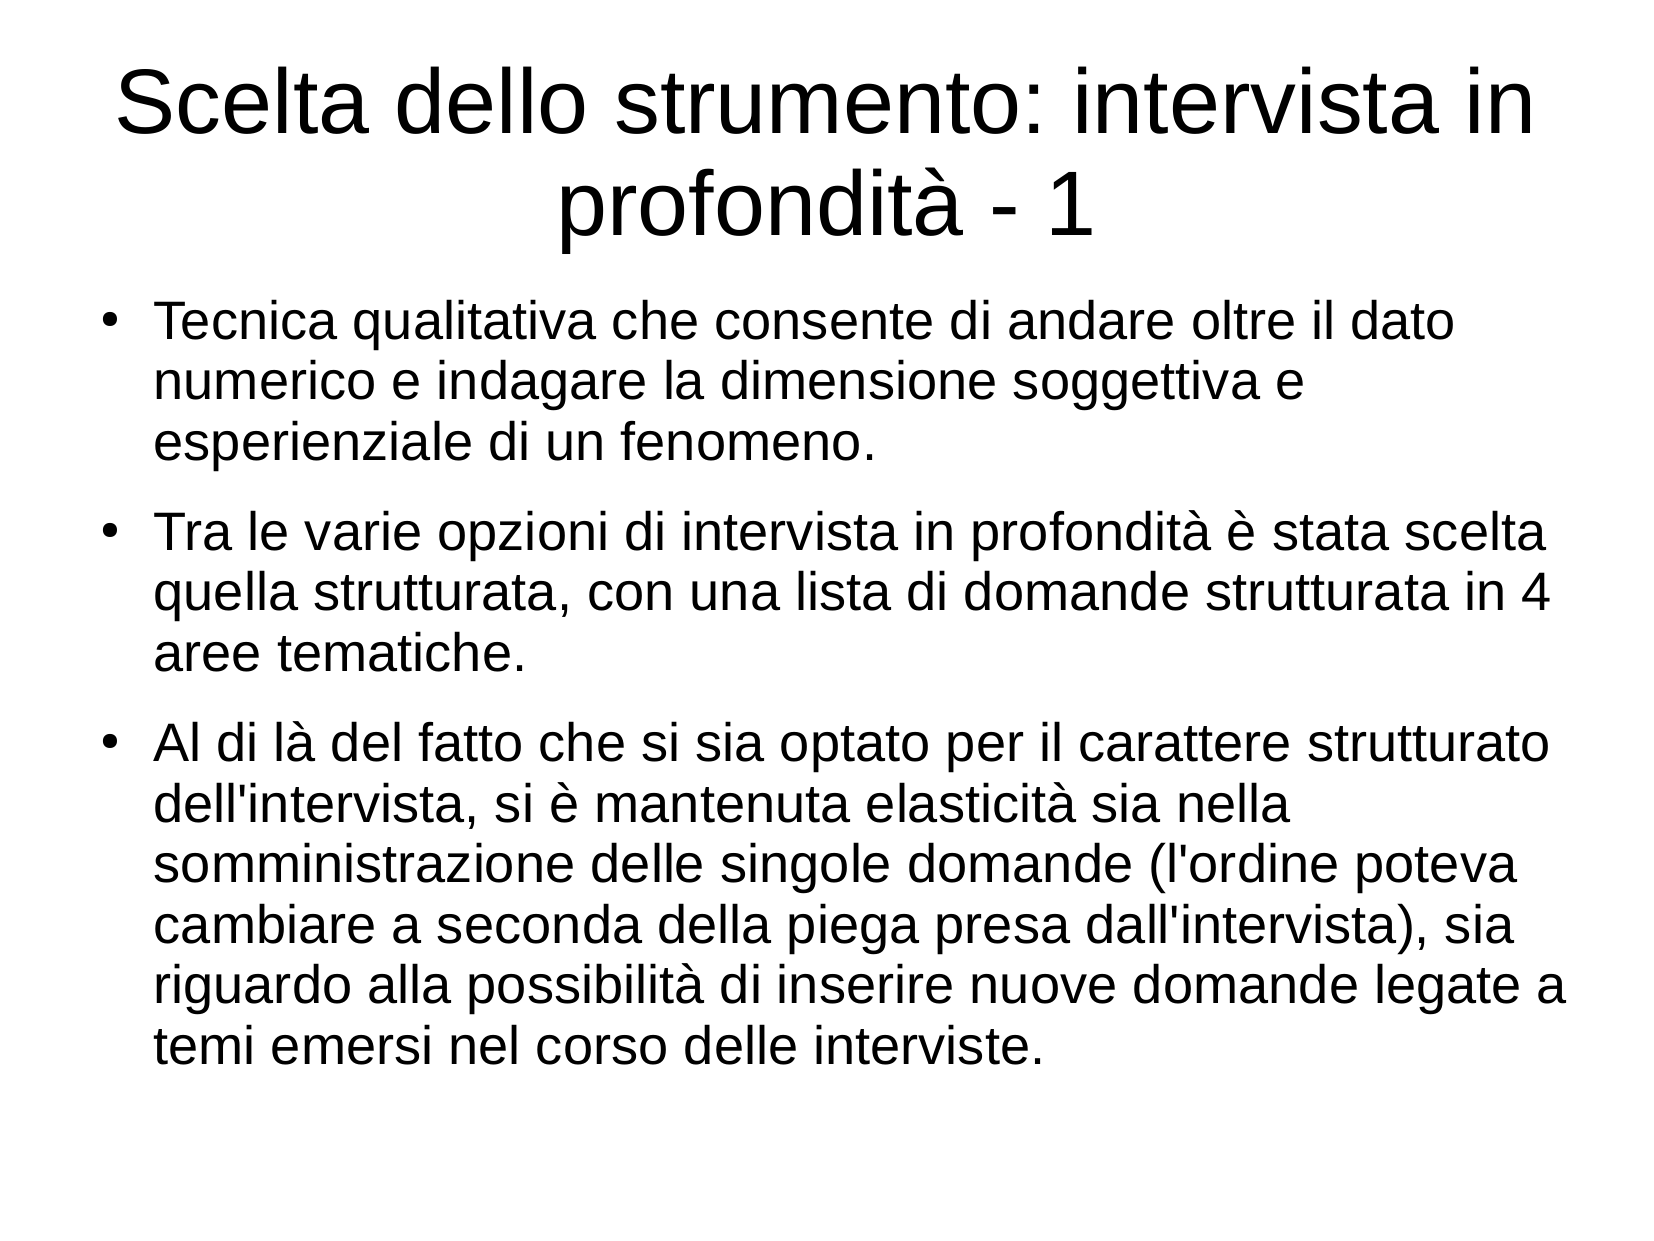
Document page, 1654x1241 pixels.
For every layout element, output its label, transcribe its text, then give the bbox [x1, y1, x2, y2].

title Scelta dello strumento: intervista in profondità - 1 [82, 49, 1571, 257]
list Tecnica qualitativa che consente di andare oltre il dato numerico e indagare la dimensione soggettiva e esperienziale di un fenomeno. Tra le varie opzioni di intervista in profondità è stata scelta quella strutturata, con una lista di domande strutturata in 4 aree tematiche. Al di là del fatto che si sia optato per il carattere strutturato dell'intervista, si è mantenuta elasticità sia nella somministrazione delle singole domande (l'ordine poteva cambiare a seconda della piega presa dall'intervista), sia riguardo alla possibilità di inserire nuove domande legate a temi emersi nel corso delle interviste. [82, 290, 1571, 1109]
